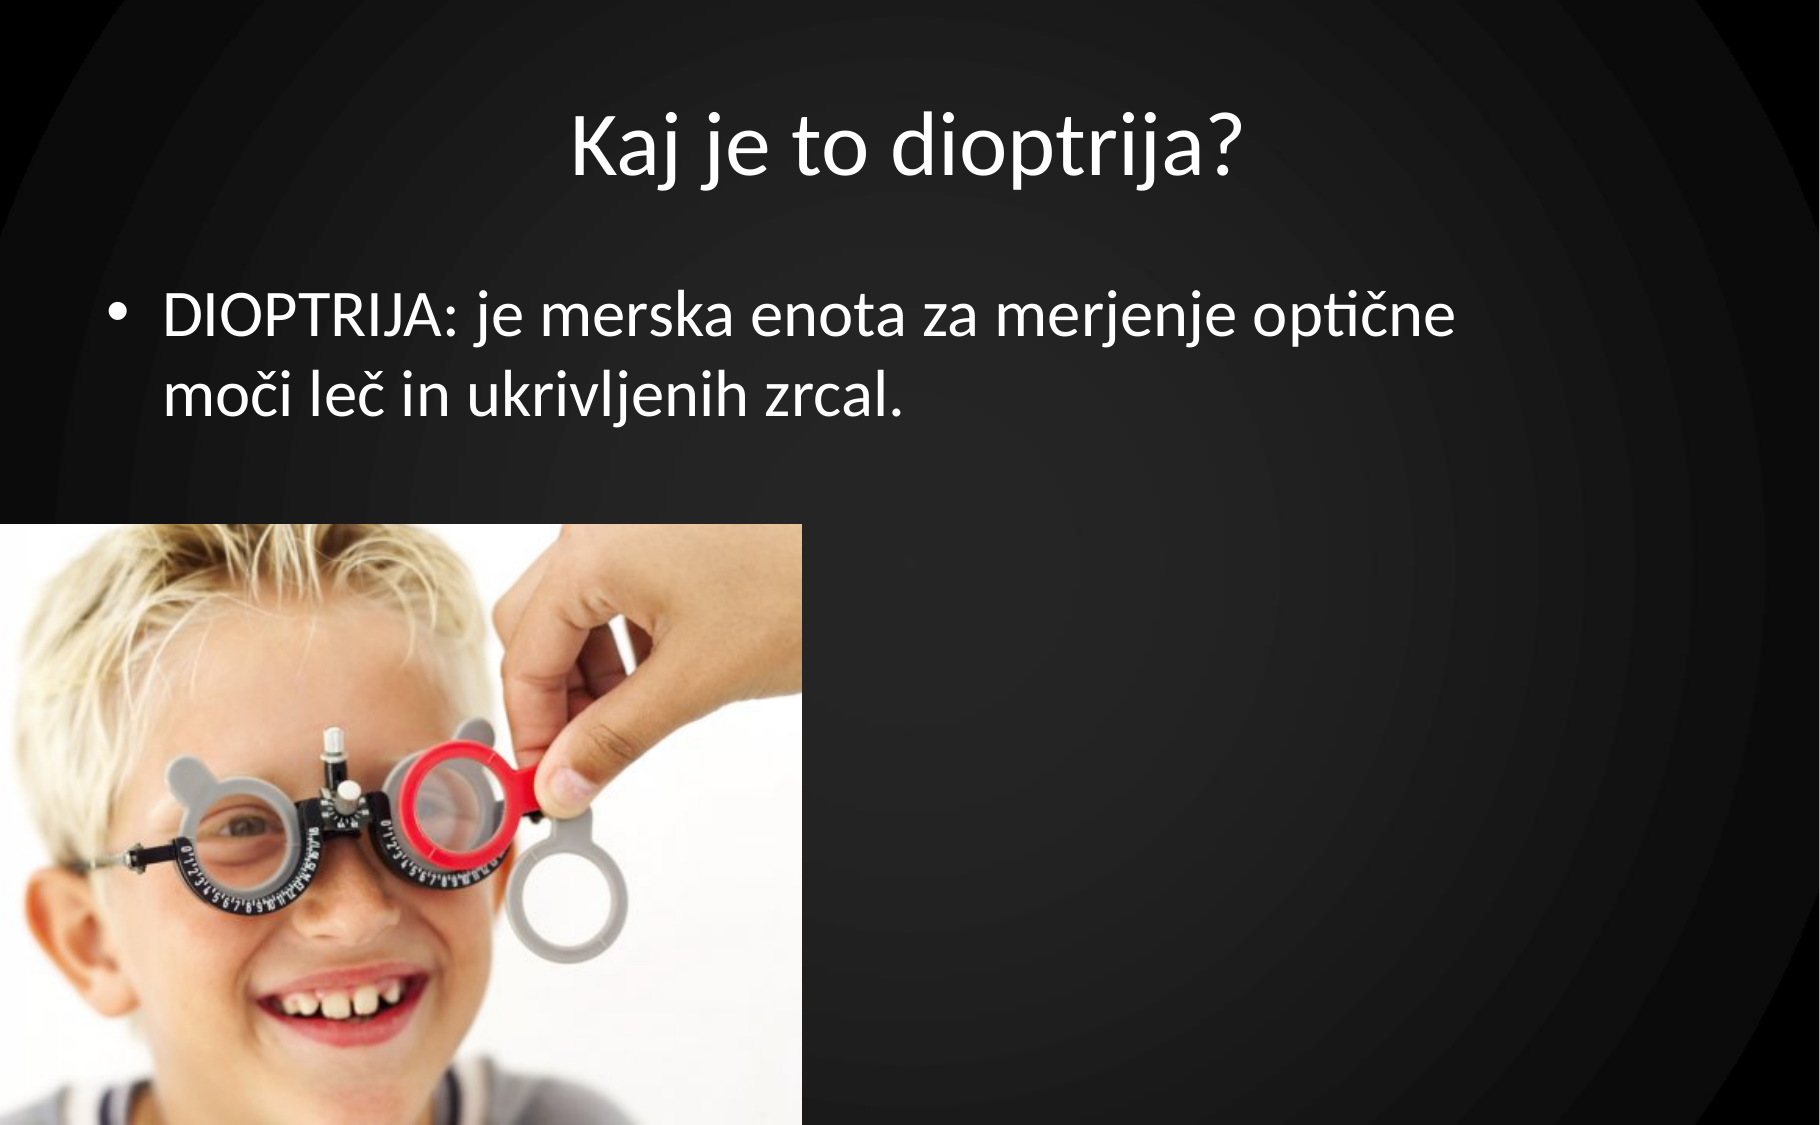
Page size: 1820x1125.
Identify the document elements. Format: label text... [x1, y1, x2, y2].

title Kaj je to dioptrija? [90, 45, 1729, 233]
list DIOPTRIJA: je merska enota za merjenje optične moči leč in ukrivljenih zrcal. [90, 262, 1729, 1005]
picture [0, 0, 1820, 1125]
